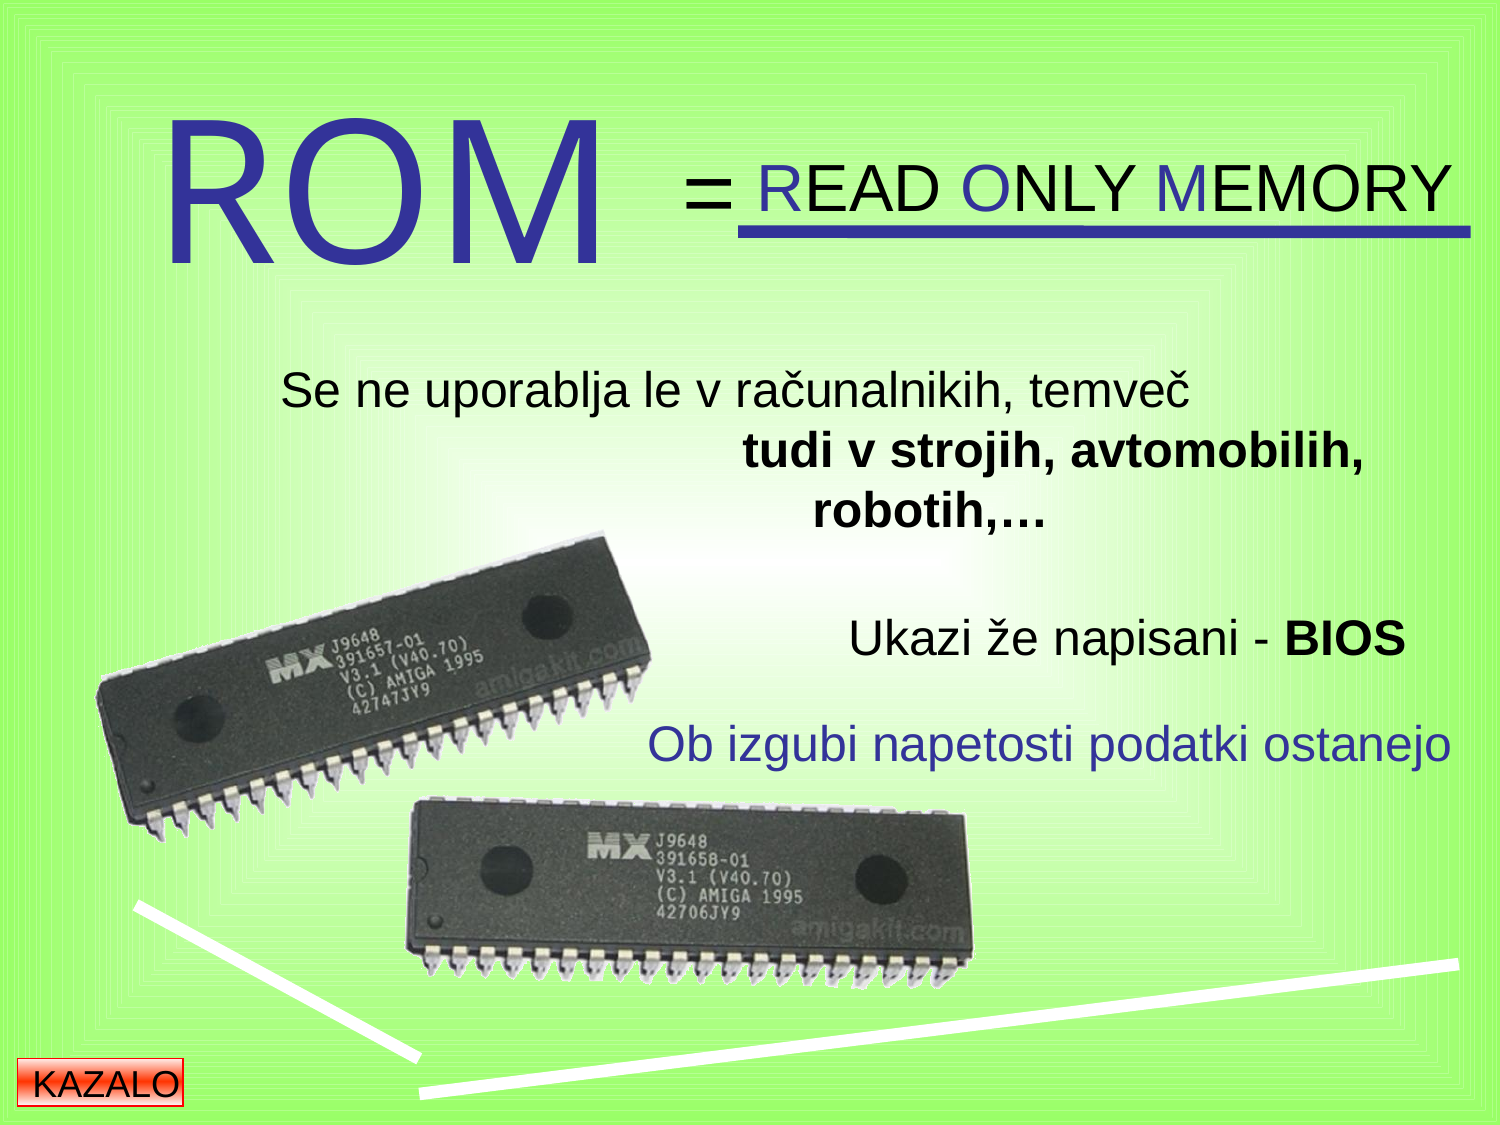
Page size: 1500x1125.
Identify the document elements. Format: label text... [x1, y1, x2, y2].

text_box Ob izgubi napetosti podatki ostanejo [632, 704, 1468, 779]
text_box Ukazi že napisani - BIOS [833, 597, 1422, 673]
title ROM [123, 90, 646, 278]
text_box Se ne uporablja le v računalnikih, temveč tudi v strojih, avtomobilih, robotih,… [265, 349, 1394, 545]
text_box = [667, 125, 751, 251]
text_box READ ONLY MEMORY [741, 137, 1469, 225]
picture [88, 527, 987, 1006]
text_box KAZALO [17, 1058, 183, 1106]
